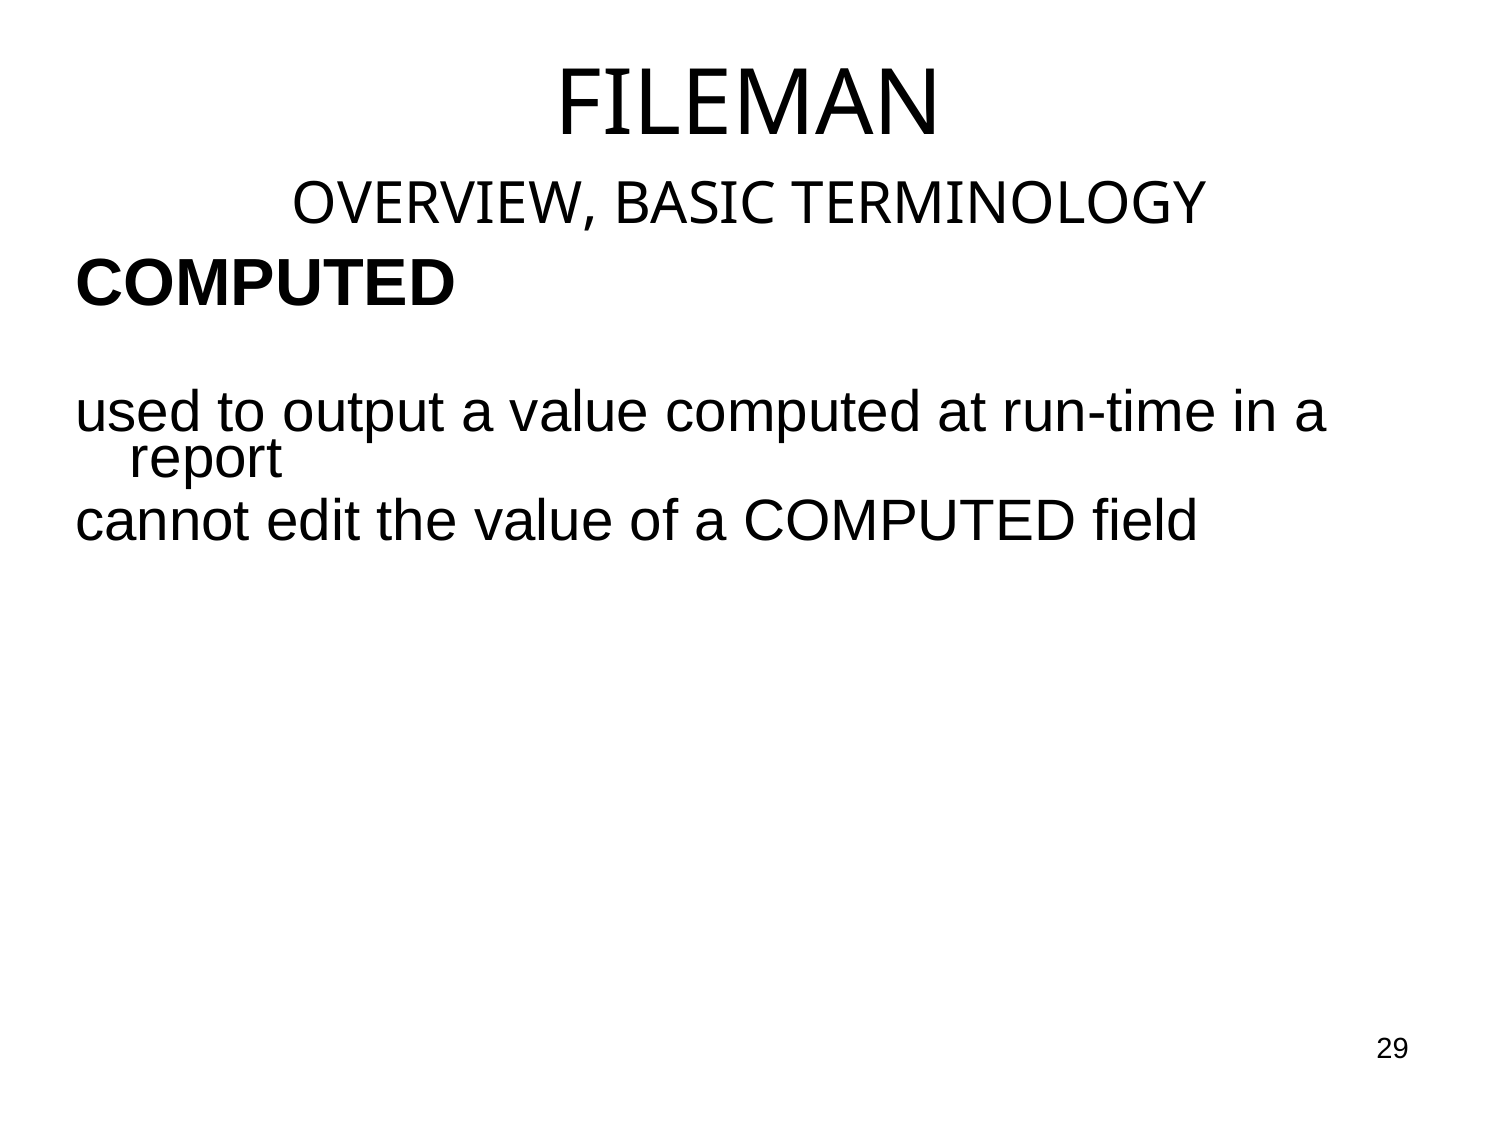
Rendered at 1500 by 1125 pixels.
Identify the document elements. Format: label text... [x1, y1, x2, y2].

title FILEMAN OVERVIEW, BASIC TERMINOLOGY [75, 32, 1424, 245]
list COMPUTED used to output a value computed at run-time in a report cannot edit the value of a COMPUTED field [75, 262, 1424, 991]
